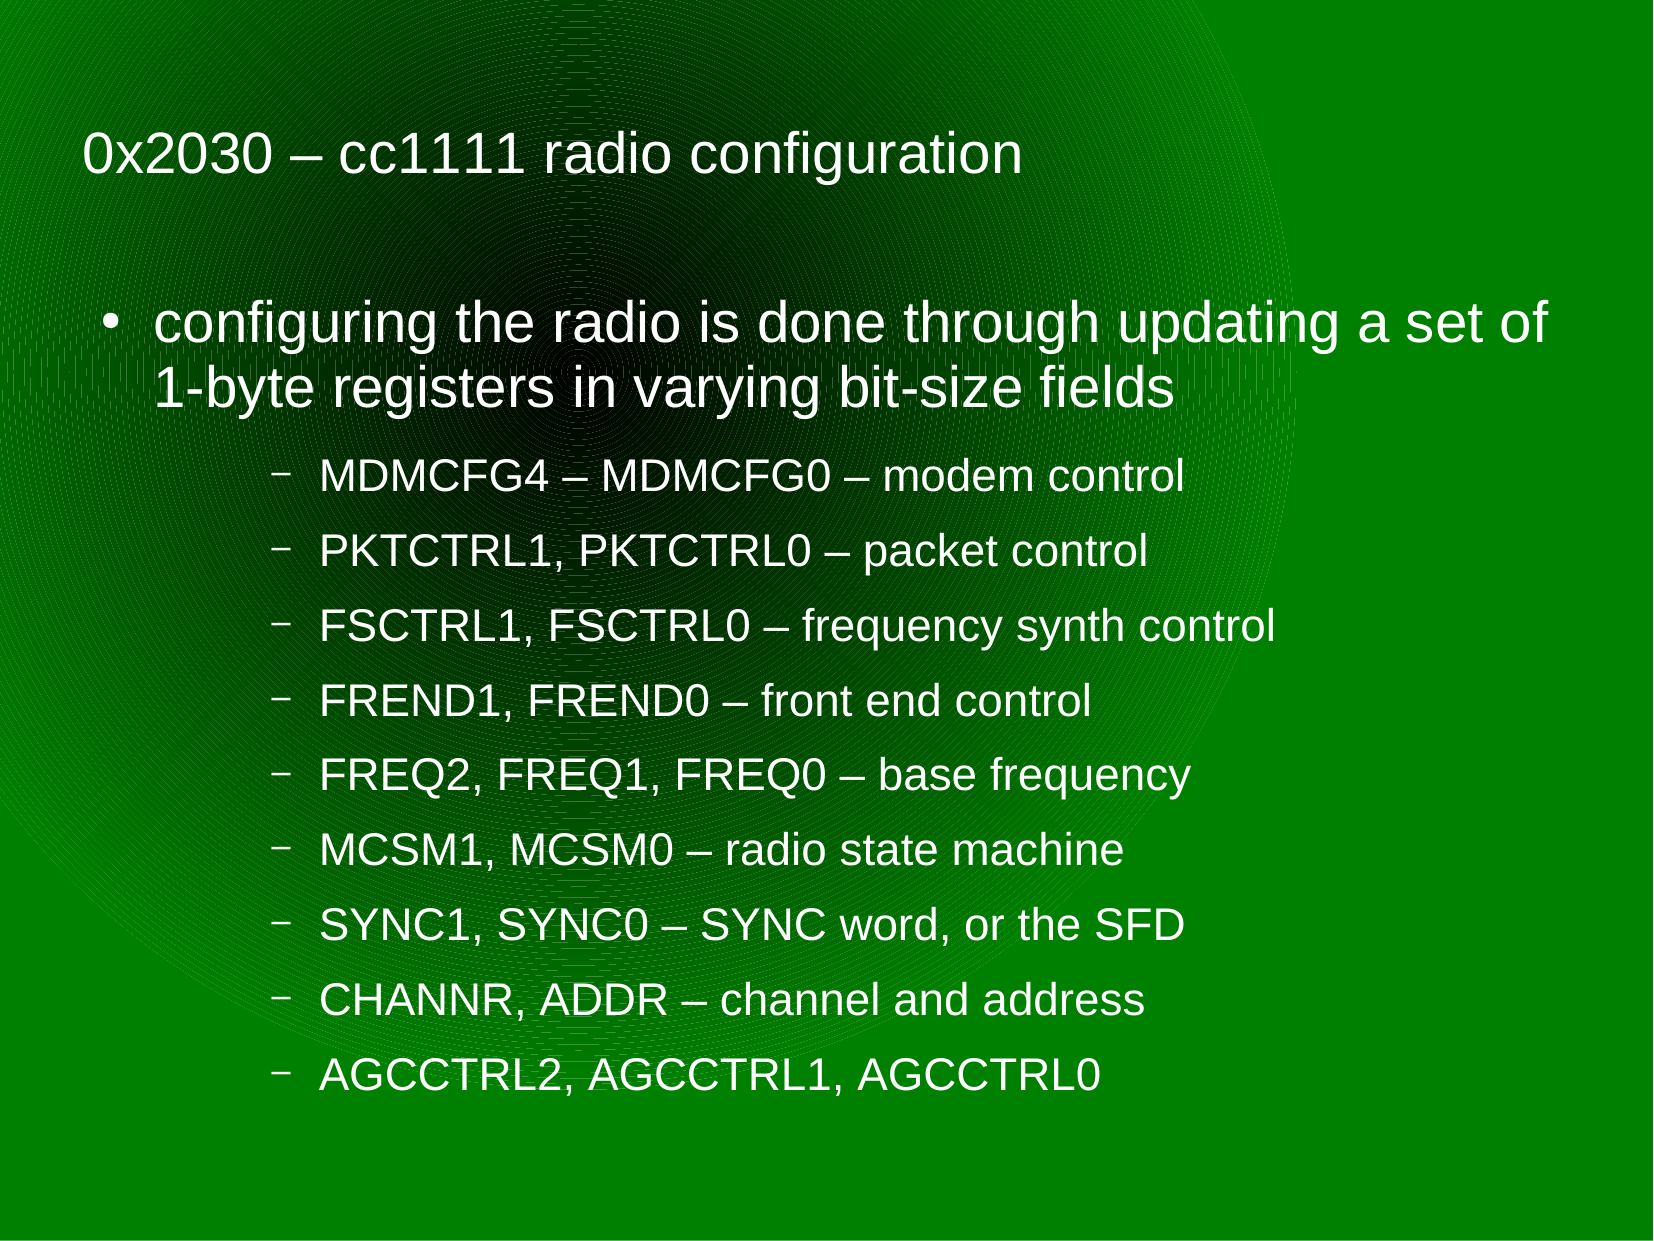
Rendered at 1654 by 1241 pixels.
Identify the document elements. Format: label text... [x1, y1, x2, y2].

title 0x2030 – cc1111 radio configuration [82, 49, 1571, 257]
list configuring the radio is done through updating a set of 1-byte registers in varying bit-size fields MDMCFG4 – MDMCFG0 – modem control PKTCTRL1, PKTCTRL0 – packet control FSCTRL1, FSCTRL0 – frequency synth control FREND1, FREND0 – front end control FREQ2, FREQ1, FREQ0 – base frequency MCSM1, MCSM0 – radio state machine SYNC1, SYNC0 – SYNC word, or the SFD CHANNR, ADDR – channel and address AGCCTRL2, AGCCTRL1, AGCCTRL0 [82, 290, 1571, 1189]
